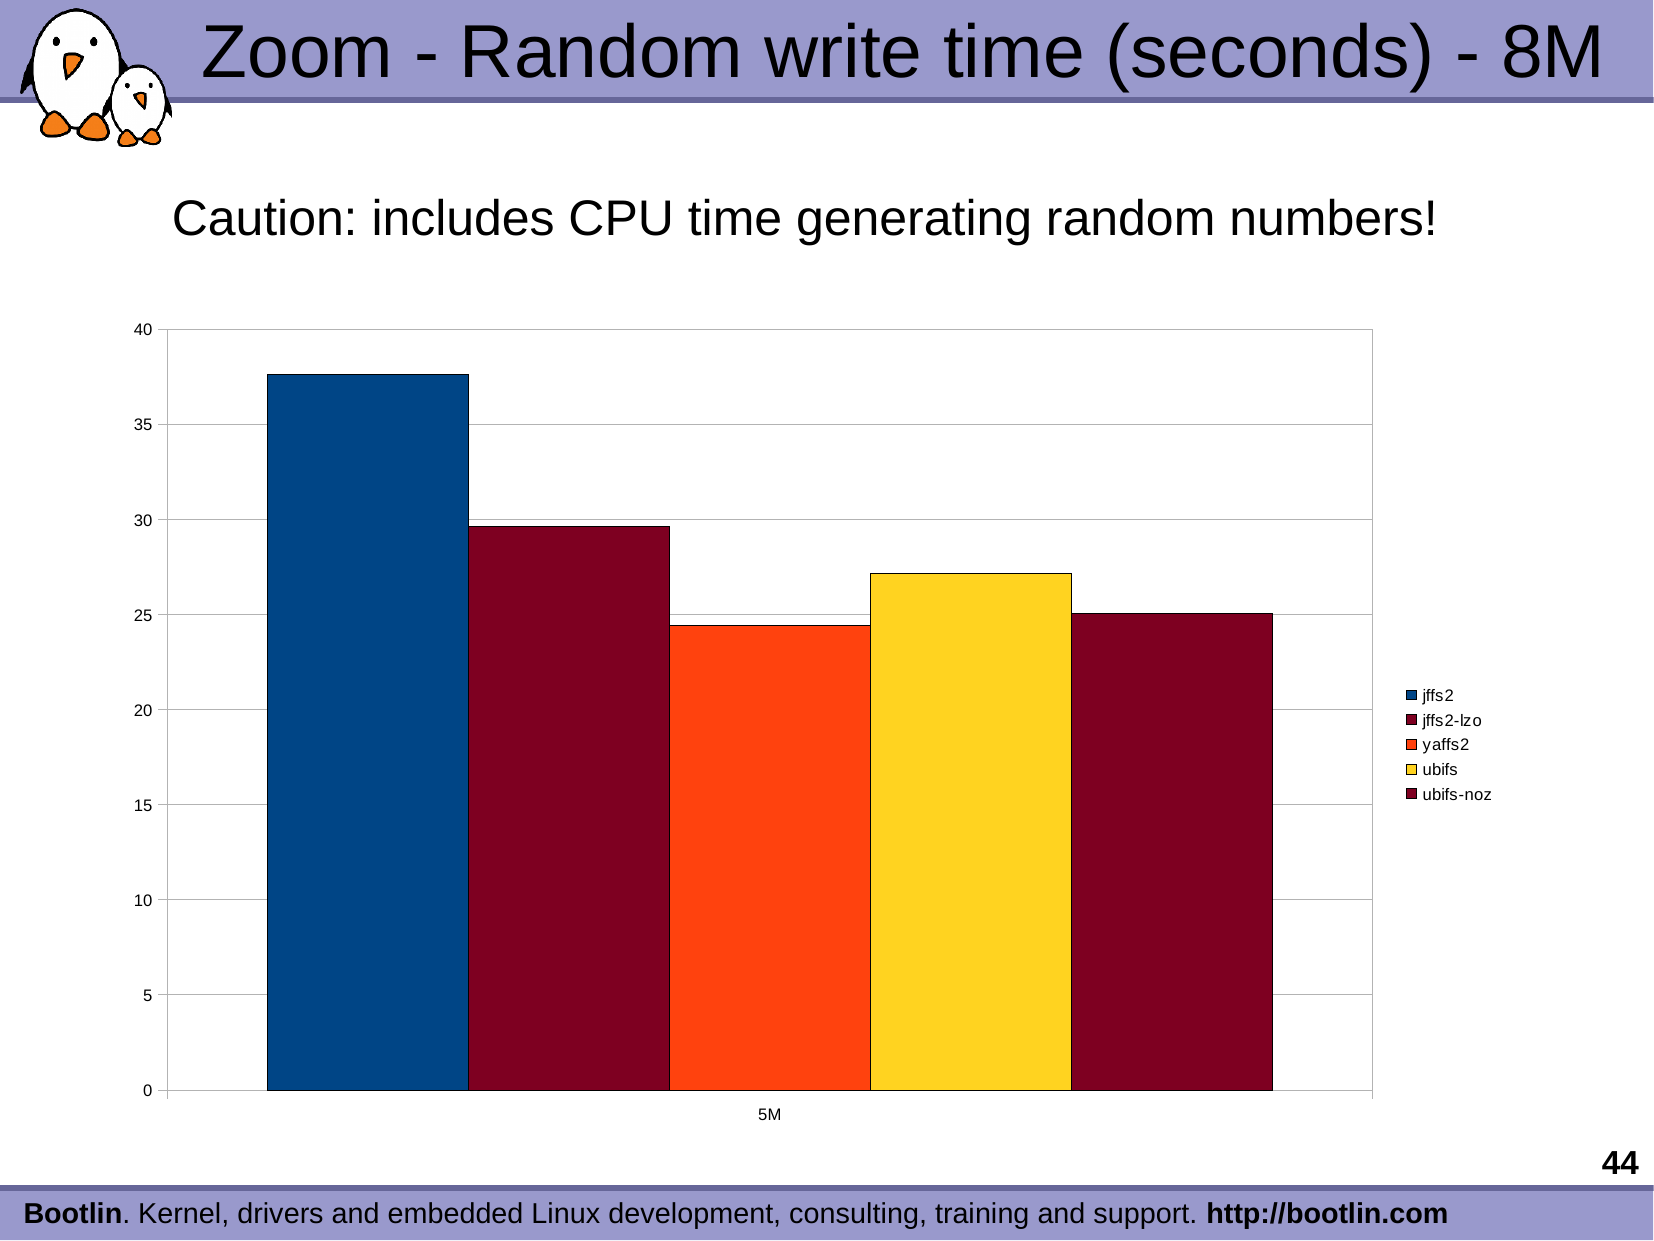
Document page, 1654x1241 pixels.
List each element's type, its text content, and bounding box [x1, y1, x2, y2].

title Zoom - Random write time (seconds) - 8M [178, 5, 1631, 97]
chart [105, 304, 1518, 1155]
text_box Caution: includes CPU time generating random numbers! [171, 190, 1439, 253]
picture [20, 8, 172, 147]
